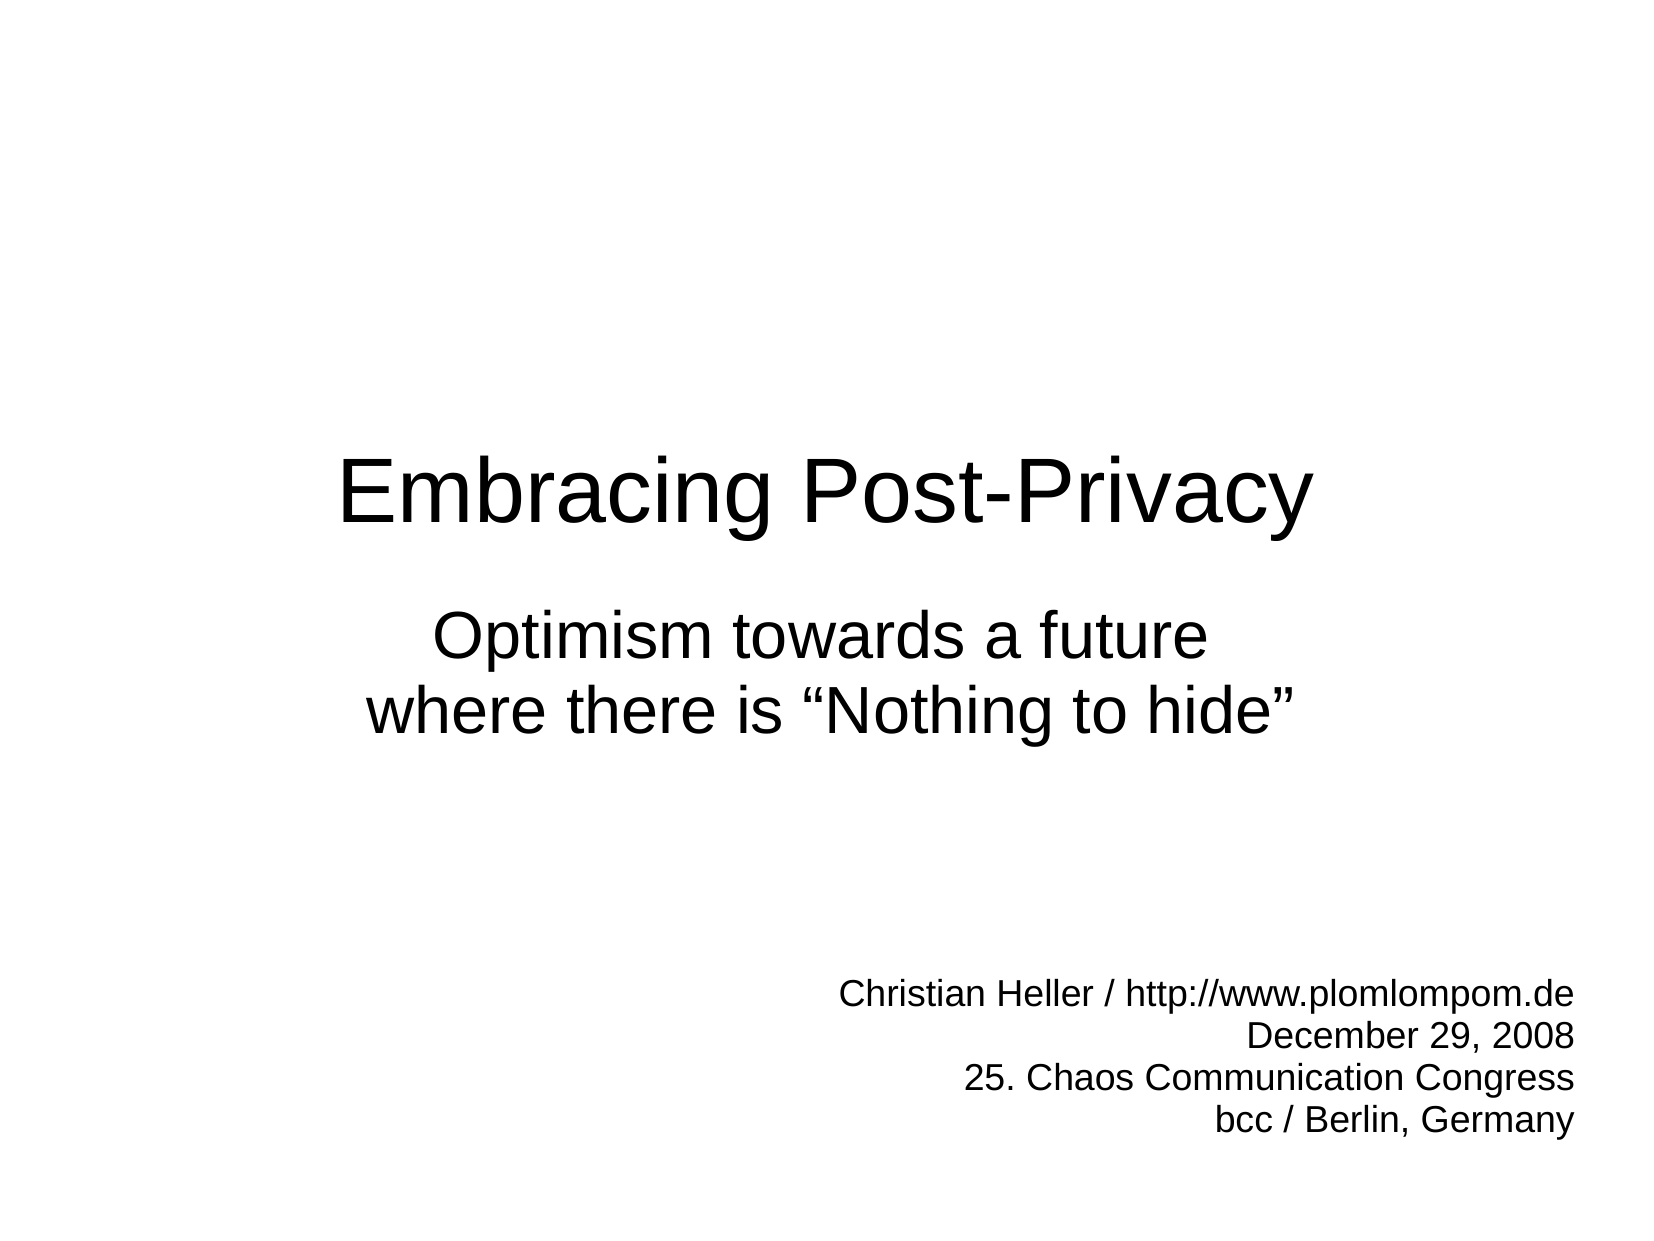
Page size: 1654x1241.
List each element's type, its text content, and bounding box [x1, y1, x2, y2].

subtitle Optimism towards a future where there is “Nothing to hide” Christian Heller / http://www.plomlompom.de December 29, 2008 25. Chaos Communication Congress bcc / Berlin, Germany [86, 525, 1576, 1214]
title Embracing Post-Privacy [82, 75, 1571, 601]
